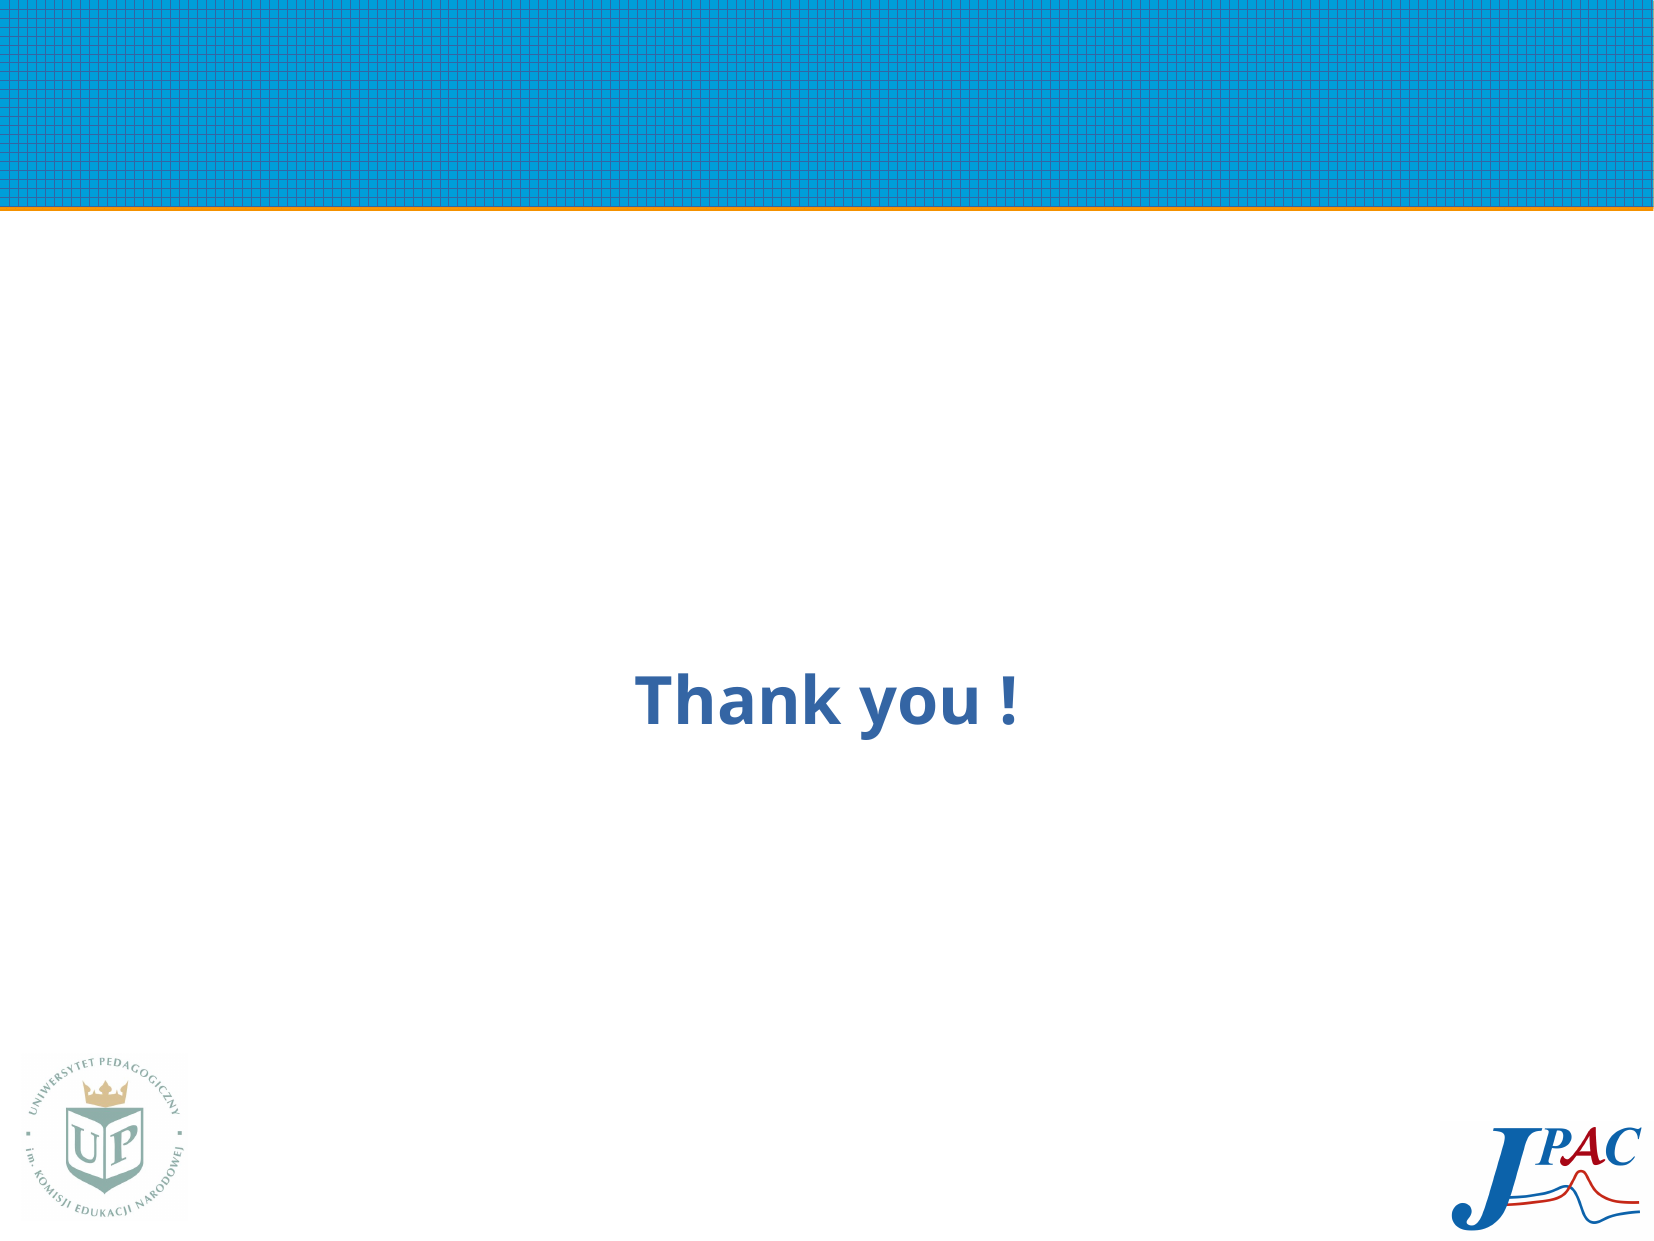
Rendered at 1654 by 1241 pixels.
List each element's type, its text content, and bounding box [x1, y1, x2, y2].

subtitle Thank you ! [88, 314, 1565, 1083]
picture [1440, 1121, 1654, 1241]
picture [21, 1053, 188, 1221]
